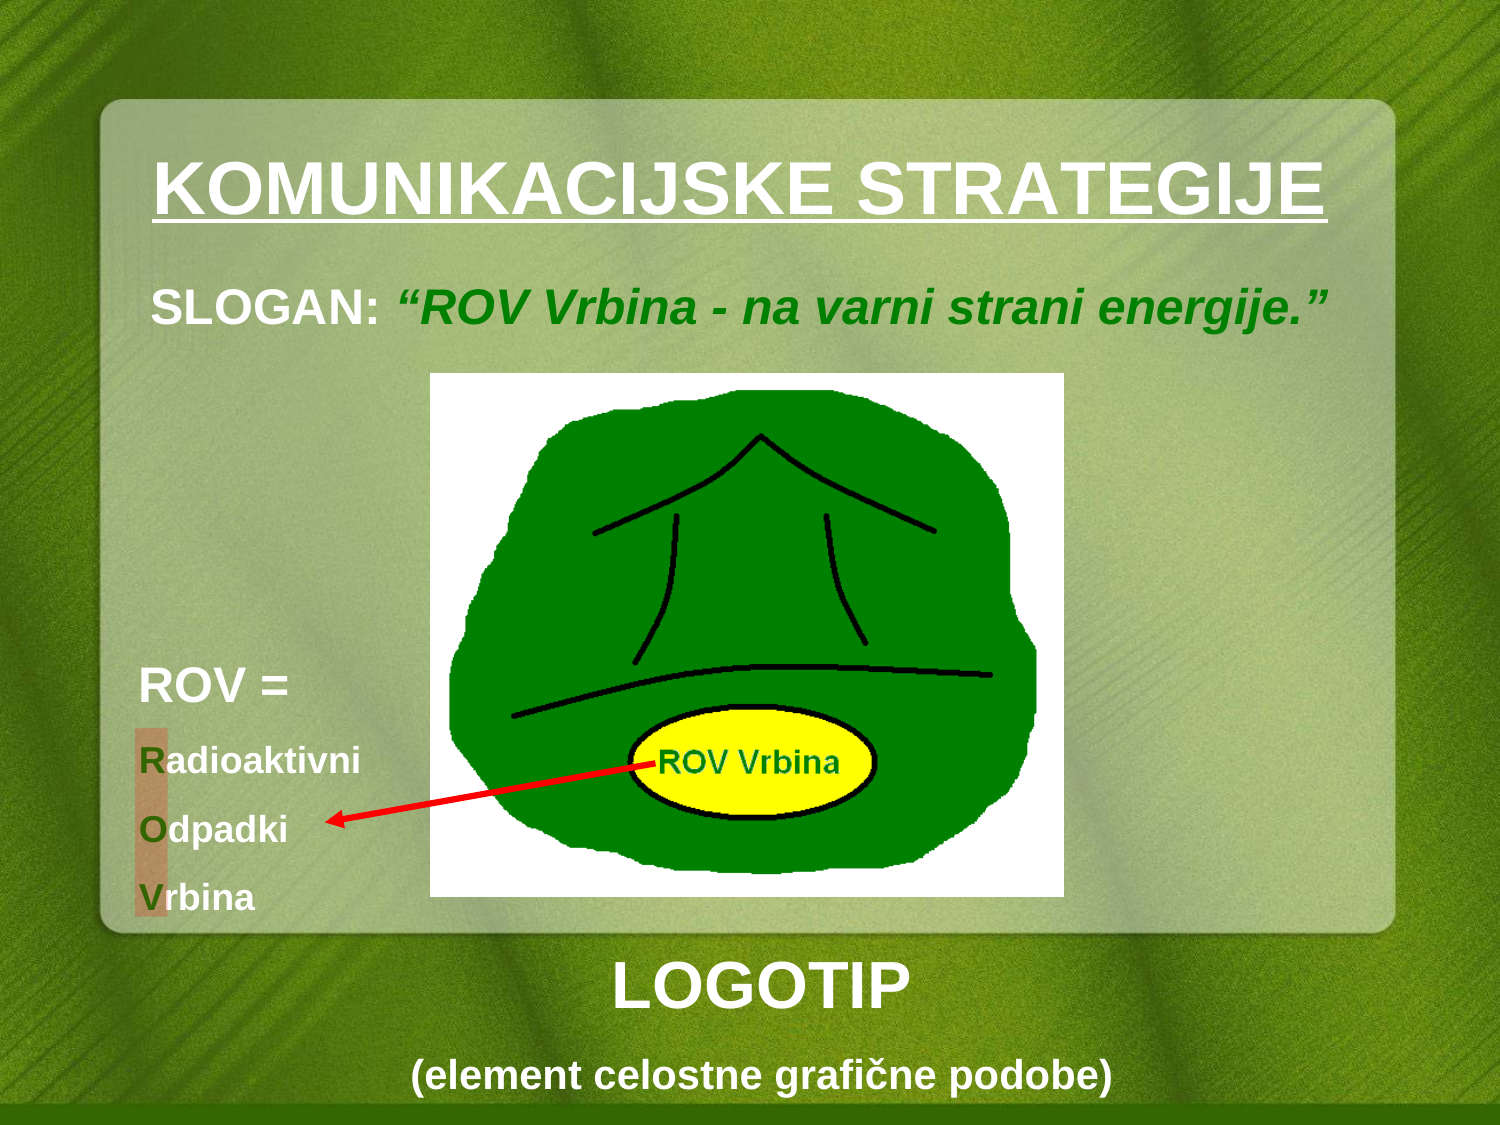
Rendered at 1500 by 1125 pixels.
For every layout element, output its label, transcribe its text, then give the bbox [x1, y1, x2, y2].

text_box ROV = Radioaktivni Odpadki Vrbina [123, 645, 384, 926]
text_box KOMUNIKACIJSKE STRATEGIJE [64, 101, 1415, 268]
text_box LOGOTIP (element celostne grafične podobe) [360, 934, 1164, 1106]
text_box SLOGAN: “ROV Vrbina - na varni strani energije.” [135, 267, 1376, 343]
text_box [0, 0, 1500, 1125]
picture [430, 373, 1064, 897]
